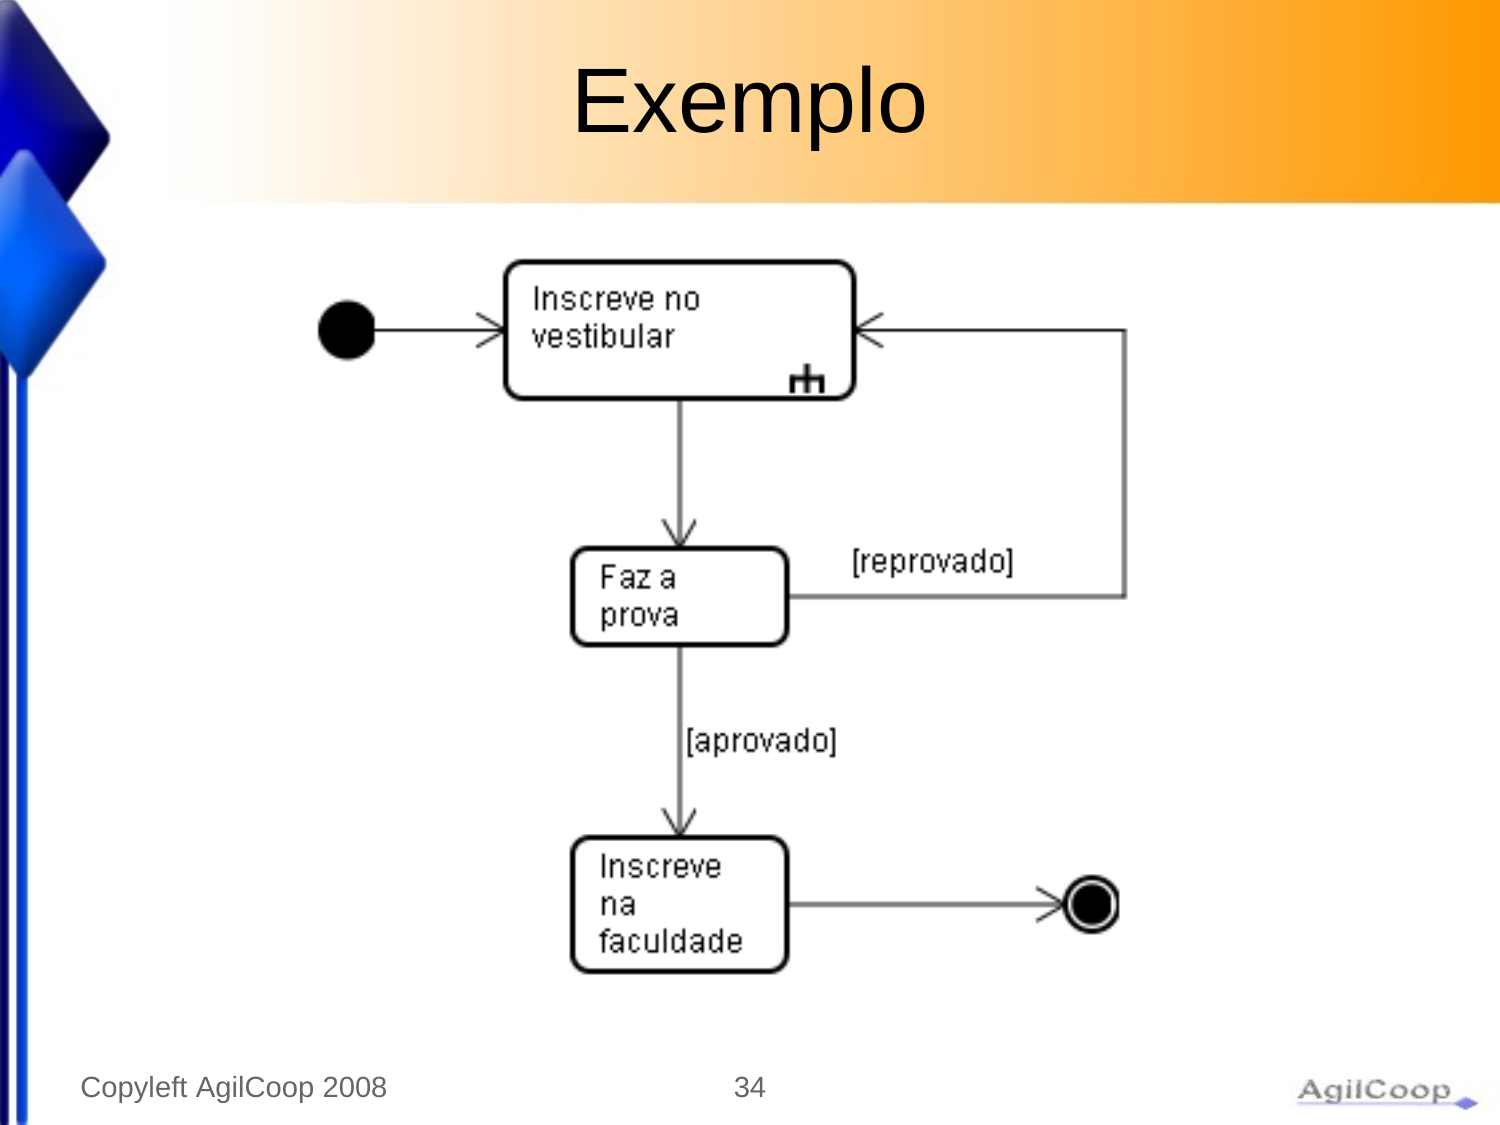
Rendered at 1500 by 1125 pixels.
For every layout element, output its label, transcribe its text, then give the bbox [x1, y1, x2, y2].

title Exemplo [75, 7, 1425, 196]
picture [0, 0, 1500, 1125]
